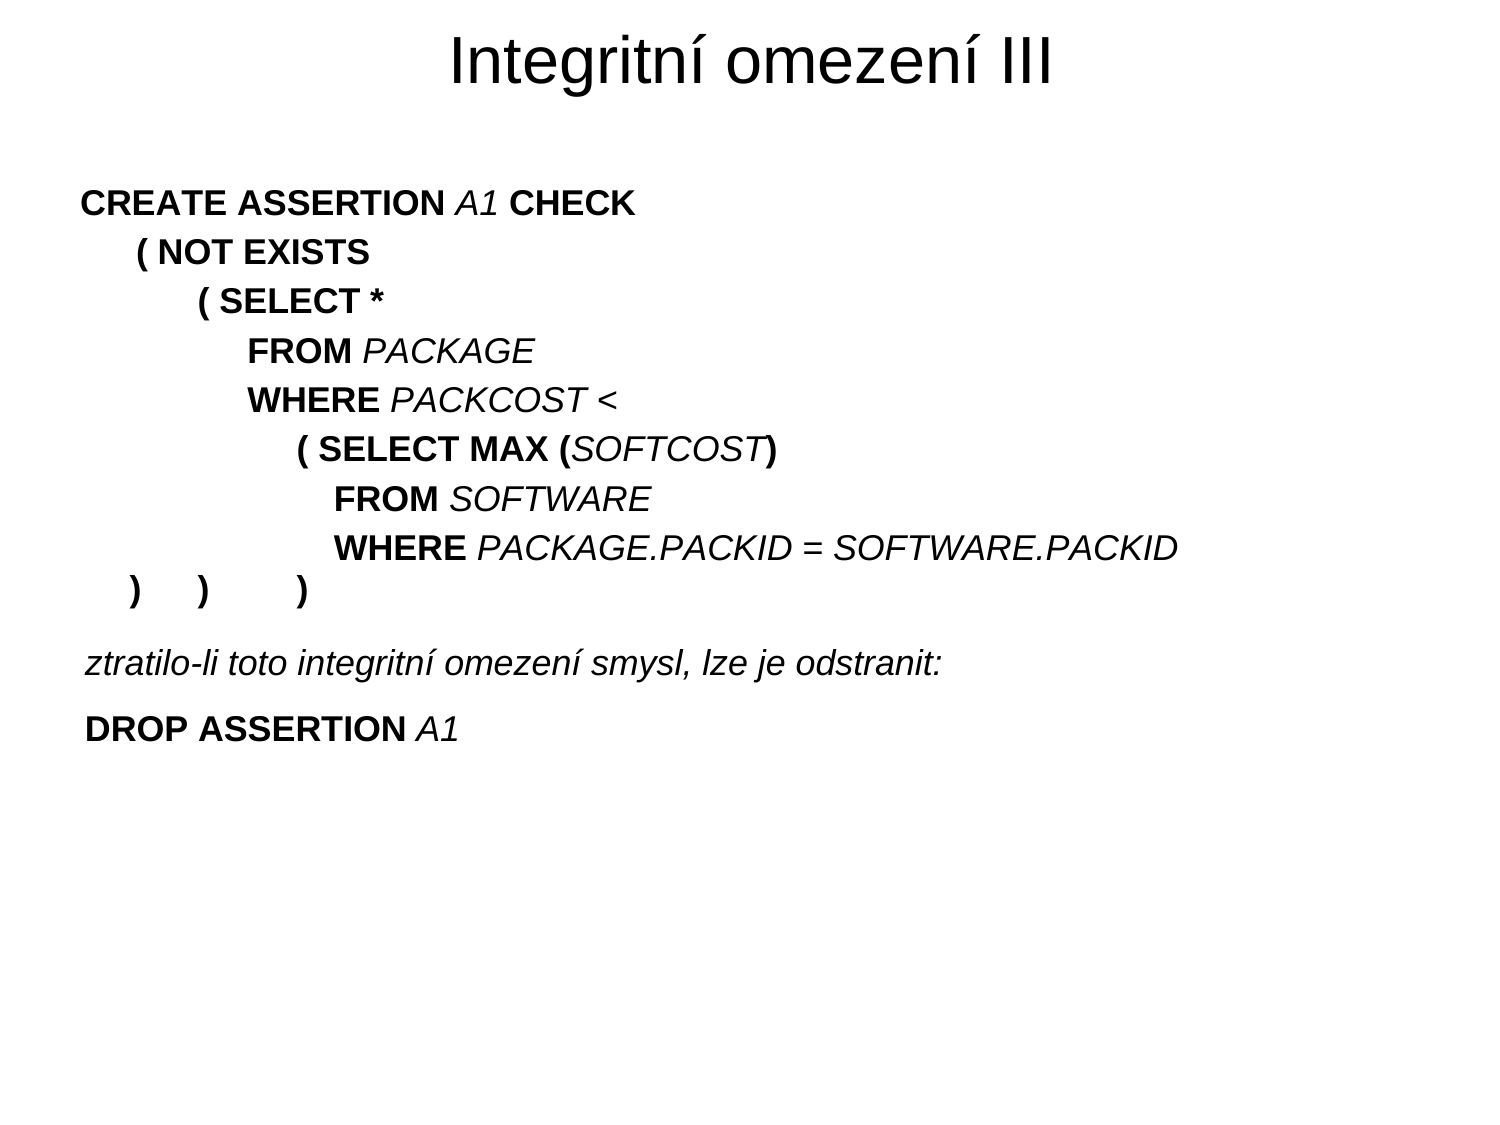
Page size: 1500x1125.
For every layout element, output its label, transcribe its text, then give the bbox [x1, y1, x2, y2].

chart [80, 173, 1359, 992]
title Integritní omezení III [76, 0, 1427, 114]
